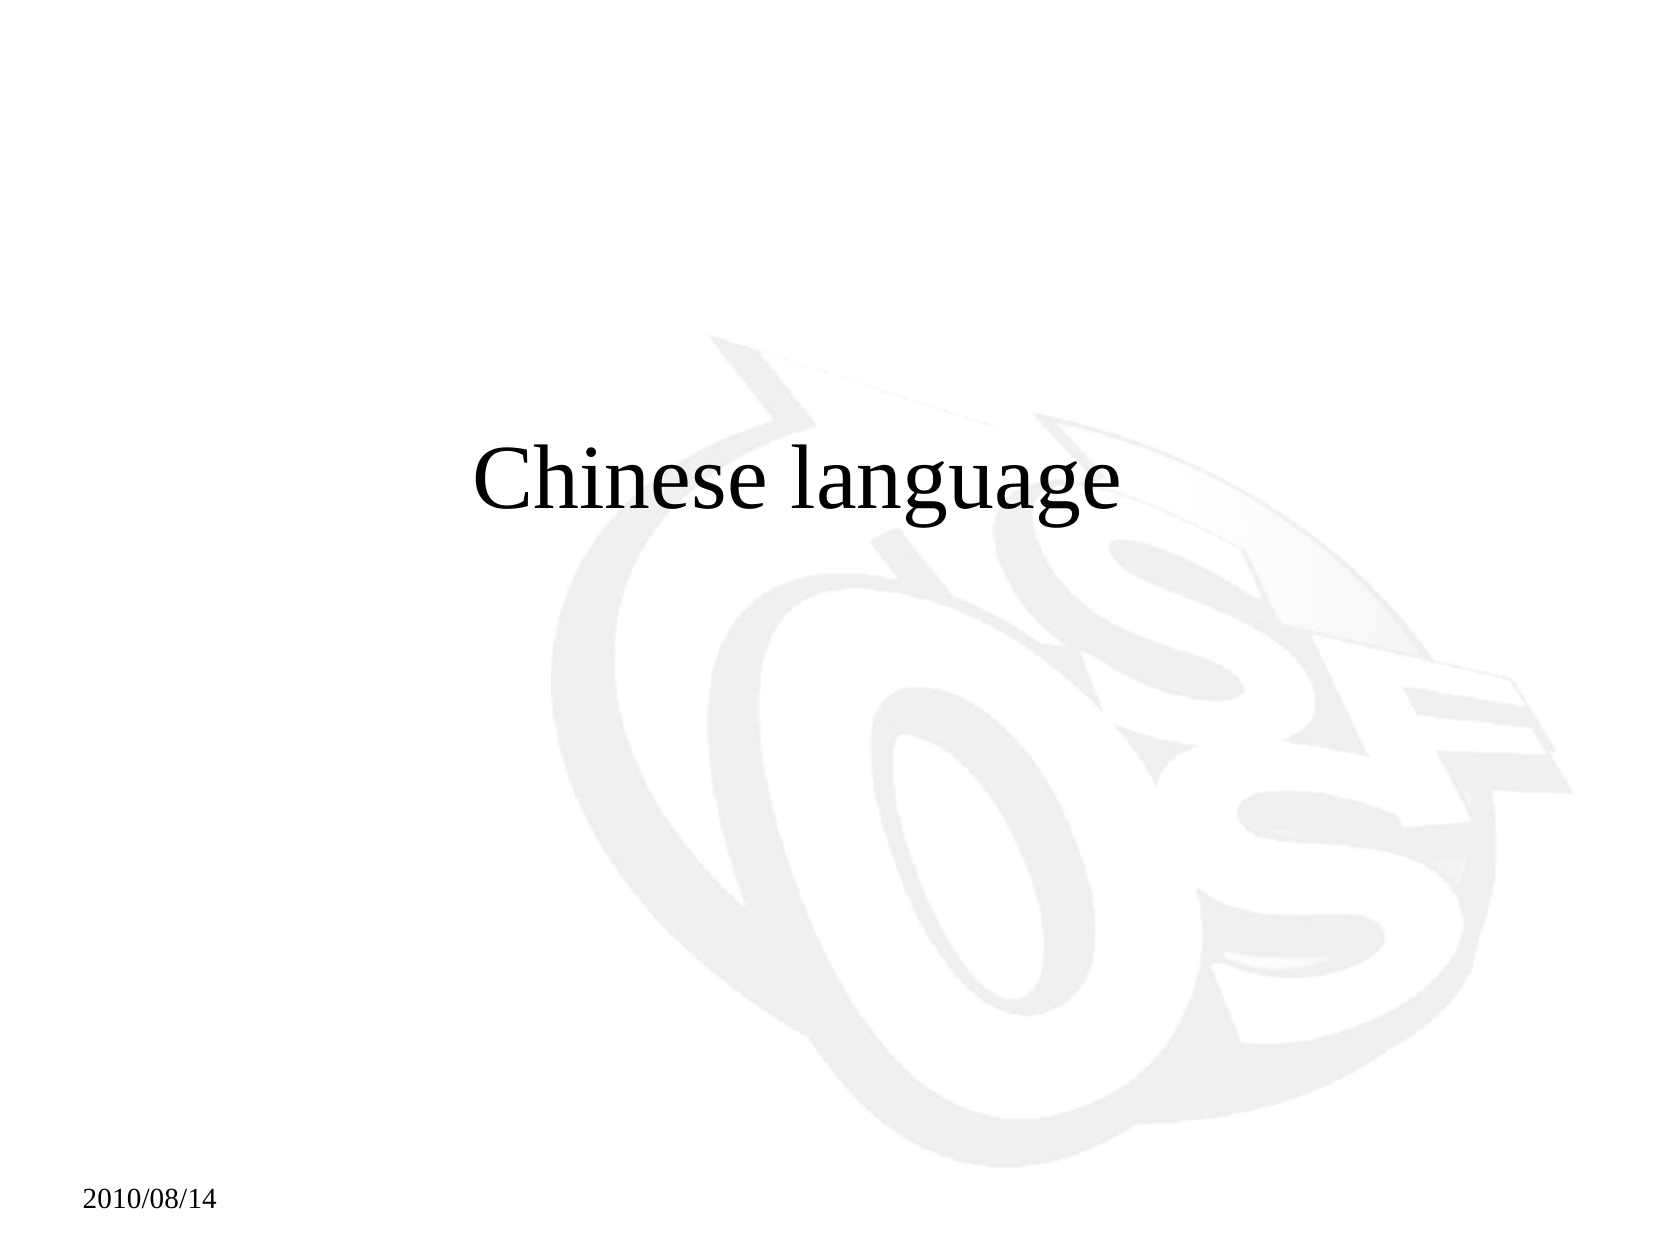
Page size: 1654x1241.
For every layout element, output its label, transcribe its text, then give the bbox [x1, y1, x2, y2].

picture [551, 331, 1577, 1170]
title Chinese language [472, 312, 1418, 591]
